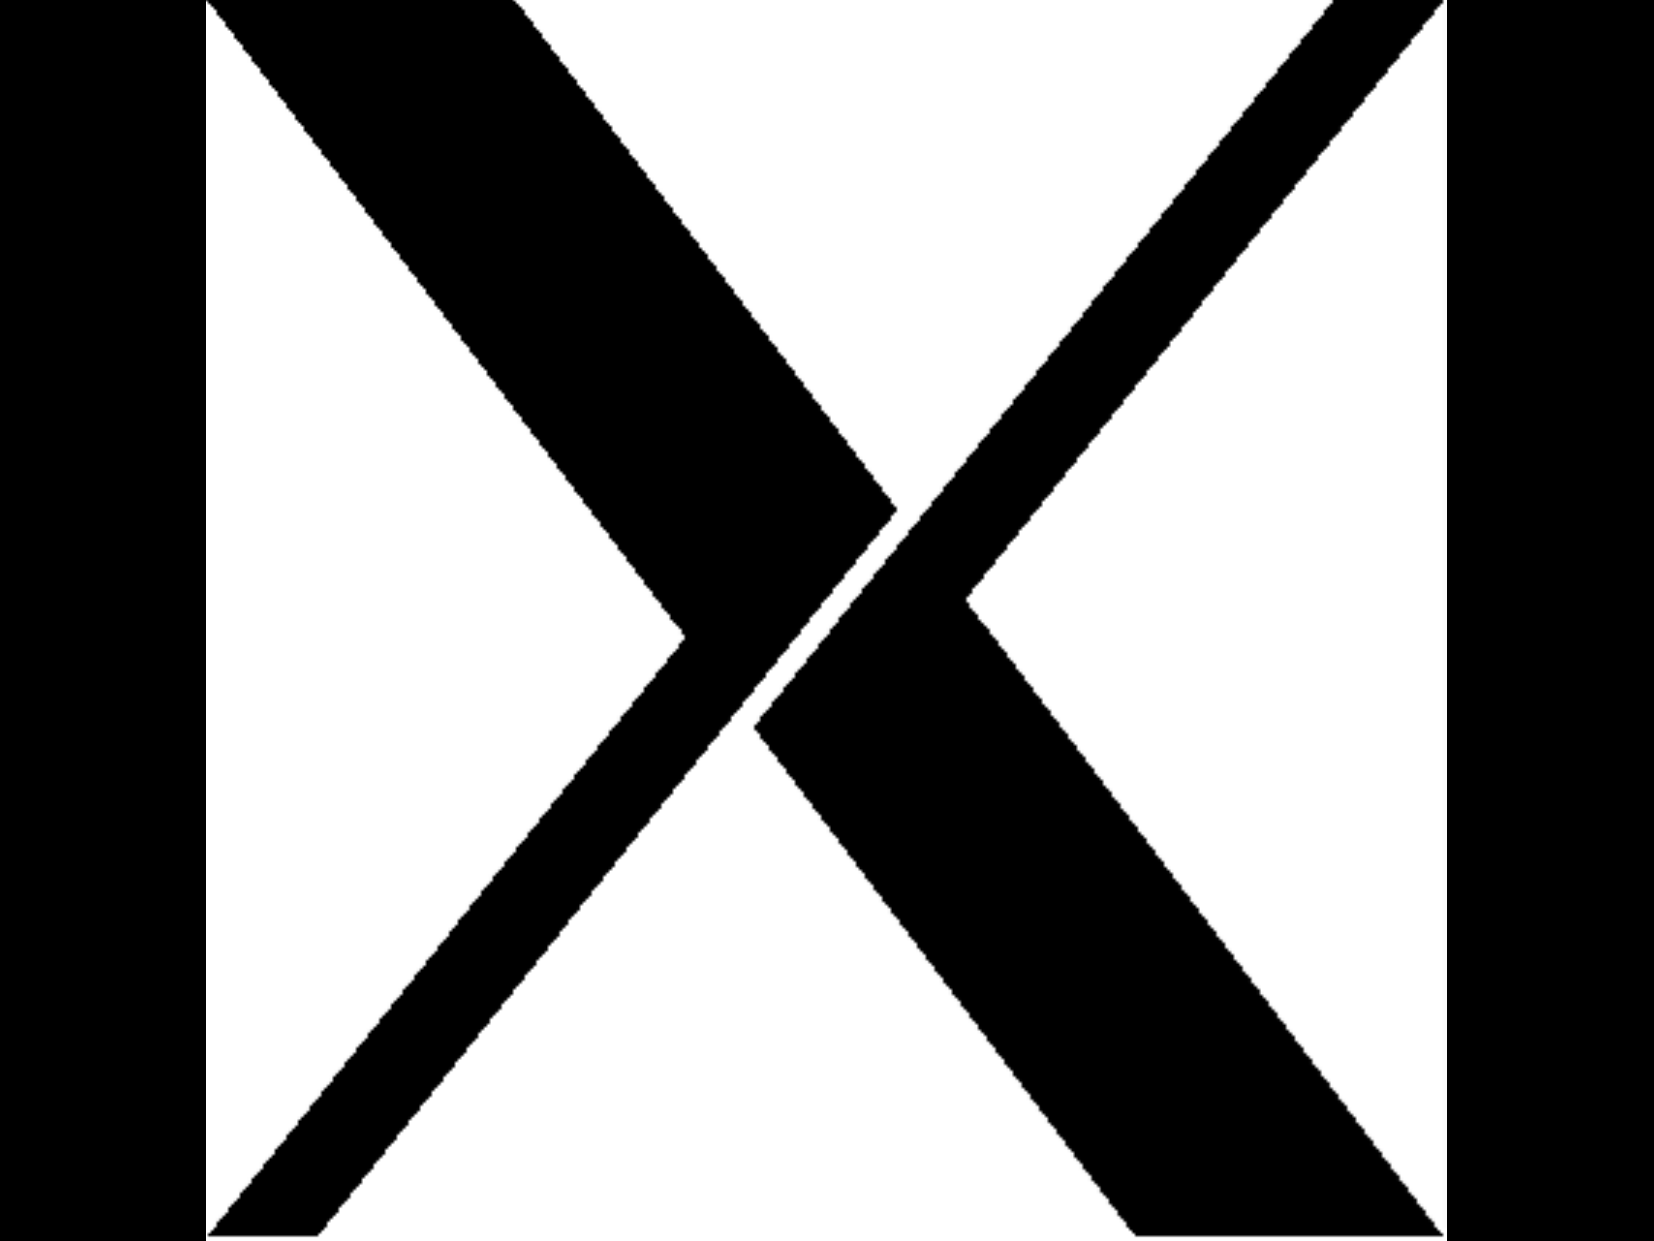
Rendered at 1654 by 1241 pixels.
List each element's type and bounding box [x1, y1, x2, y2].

picture [206, 0, 1447, 1241]
